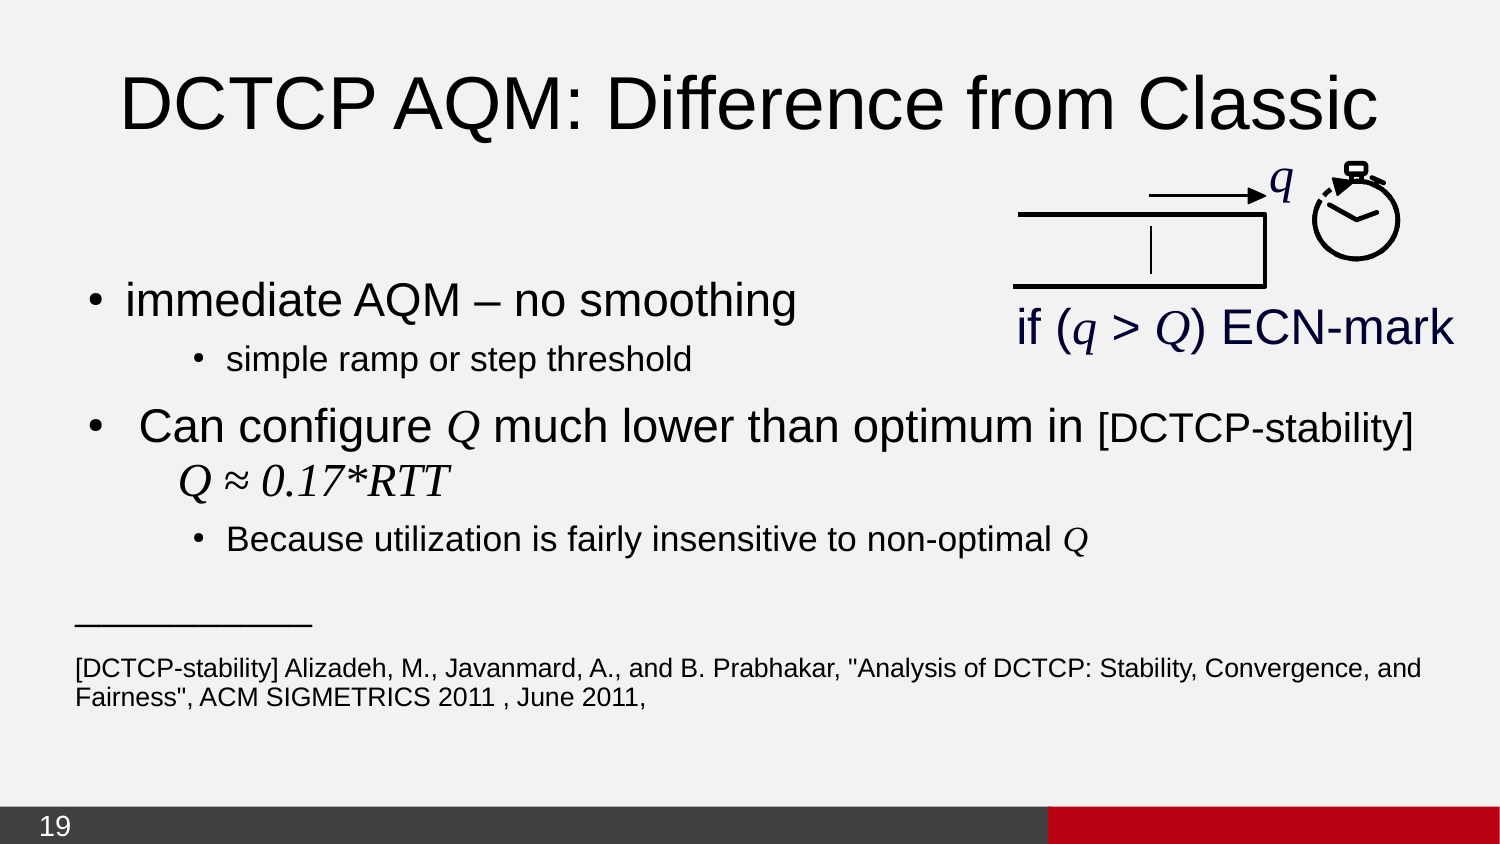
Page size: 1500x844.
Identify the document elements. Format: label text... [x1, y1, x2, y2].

text_box if (q > Q) ECN-mark [1001, 286, 1471, 363]
list immediate AQM – no smoothing simple ramp or step threshold Can configure Q much lower than optimum in [DCTCP-stability] Q ≈ 0.17*RTT Because utilization is fairly insensitive to non-optimal Q __________ [DCTCP-stability] Alizadeh, M., Javanmard, A., and B. Prabhakar, "Analysis of DCTCP: Stability, Convergence, and Fairness", ACM SIGMETRICS 2011 , June 2011, [75, 274, 1425, 764]
text_box q [1254, 134, 1316, 211]
text_box [1346, 163, 1367, 182]
title DCTCP AQM: Difference from Classic [75, 33, 1425, 175]
